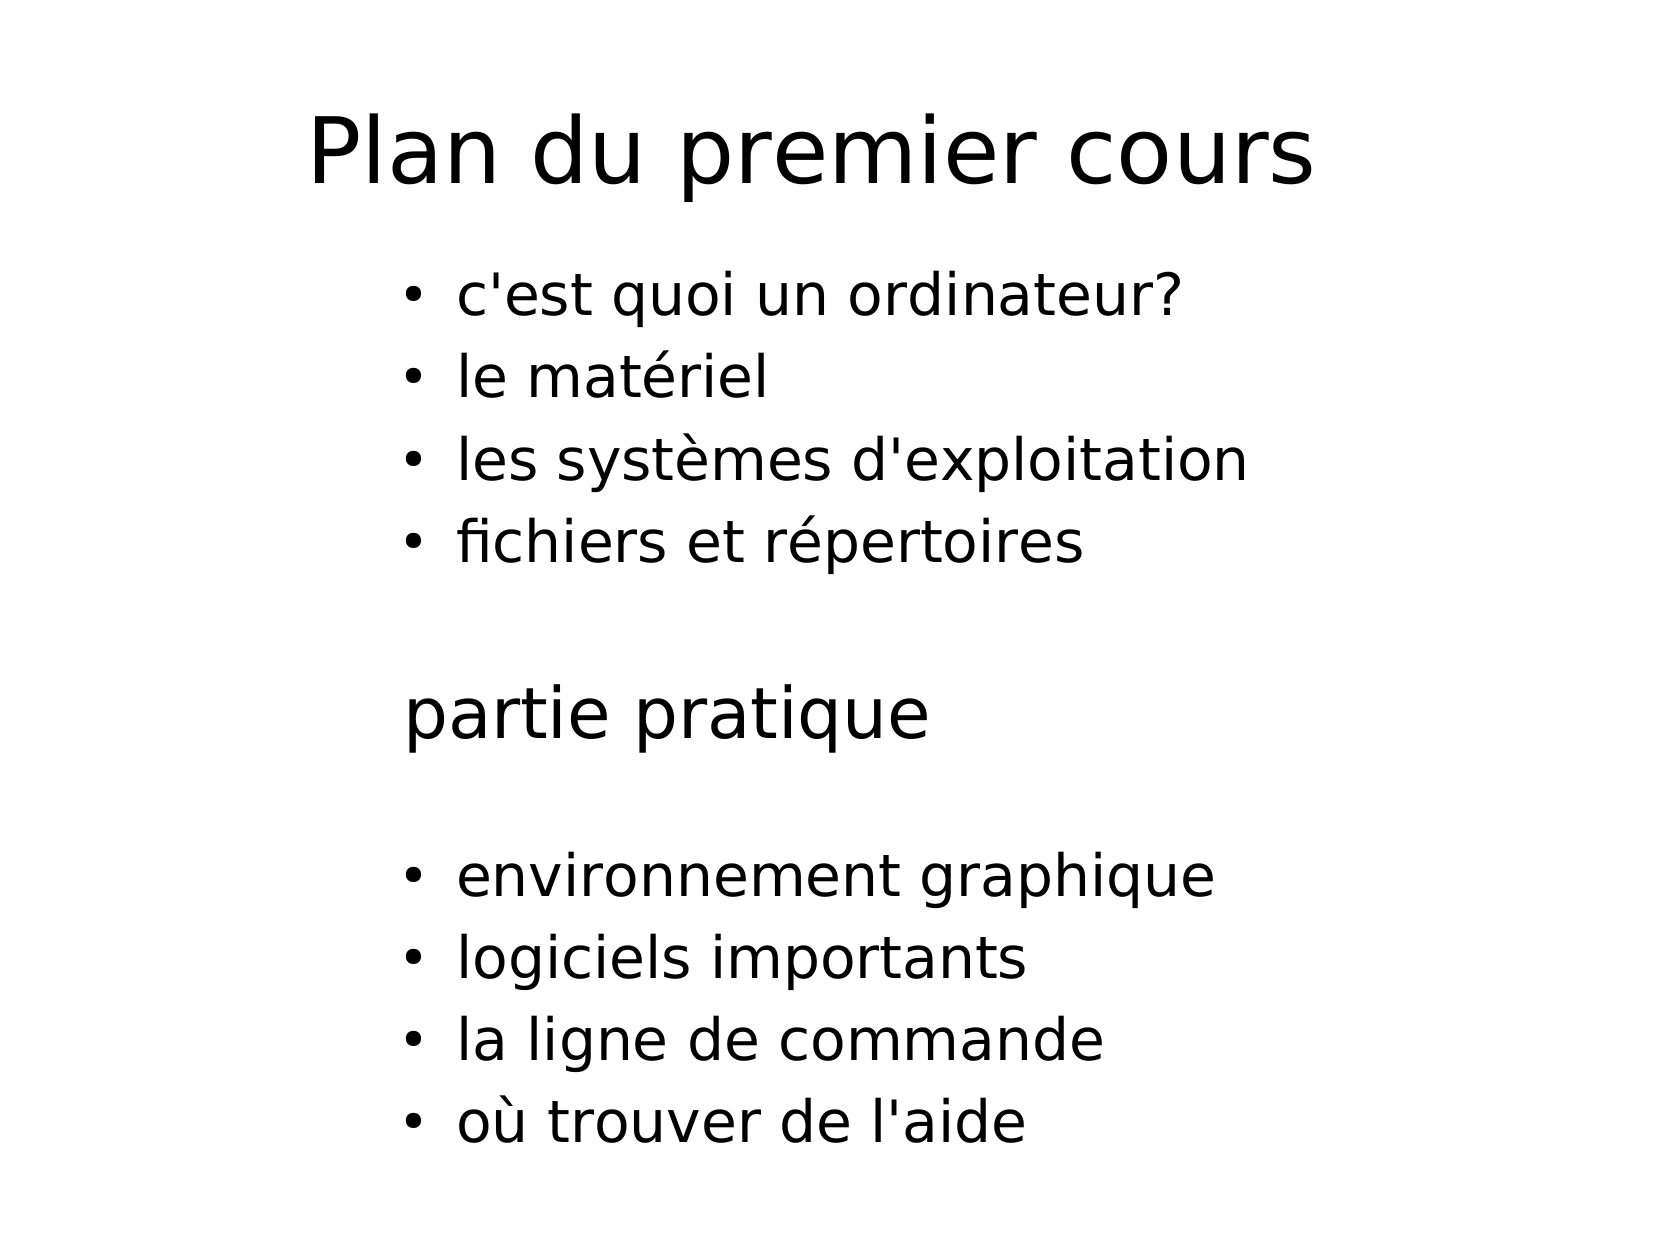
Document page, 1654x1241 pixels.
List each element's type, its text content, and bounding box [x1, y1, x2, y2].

list c'est quoi un ordinateur? le matériel les systèmes d'exploitation fichiers et répertoires partie pratique environnement graphique logiciels importants la ligne de commande où trouver de l'aide [370, 253, 1283, 1188]
title Plan du premier cours [121, 87, 1504, 213]
